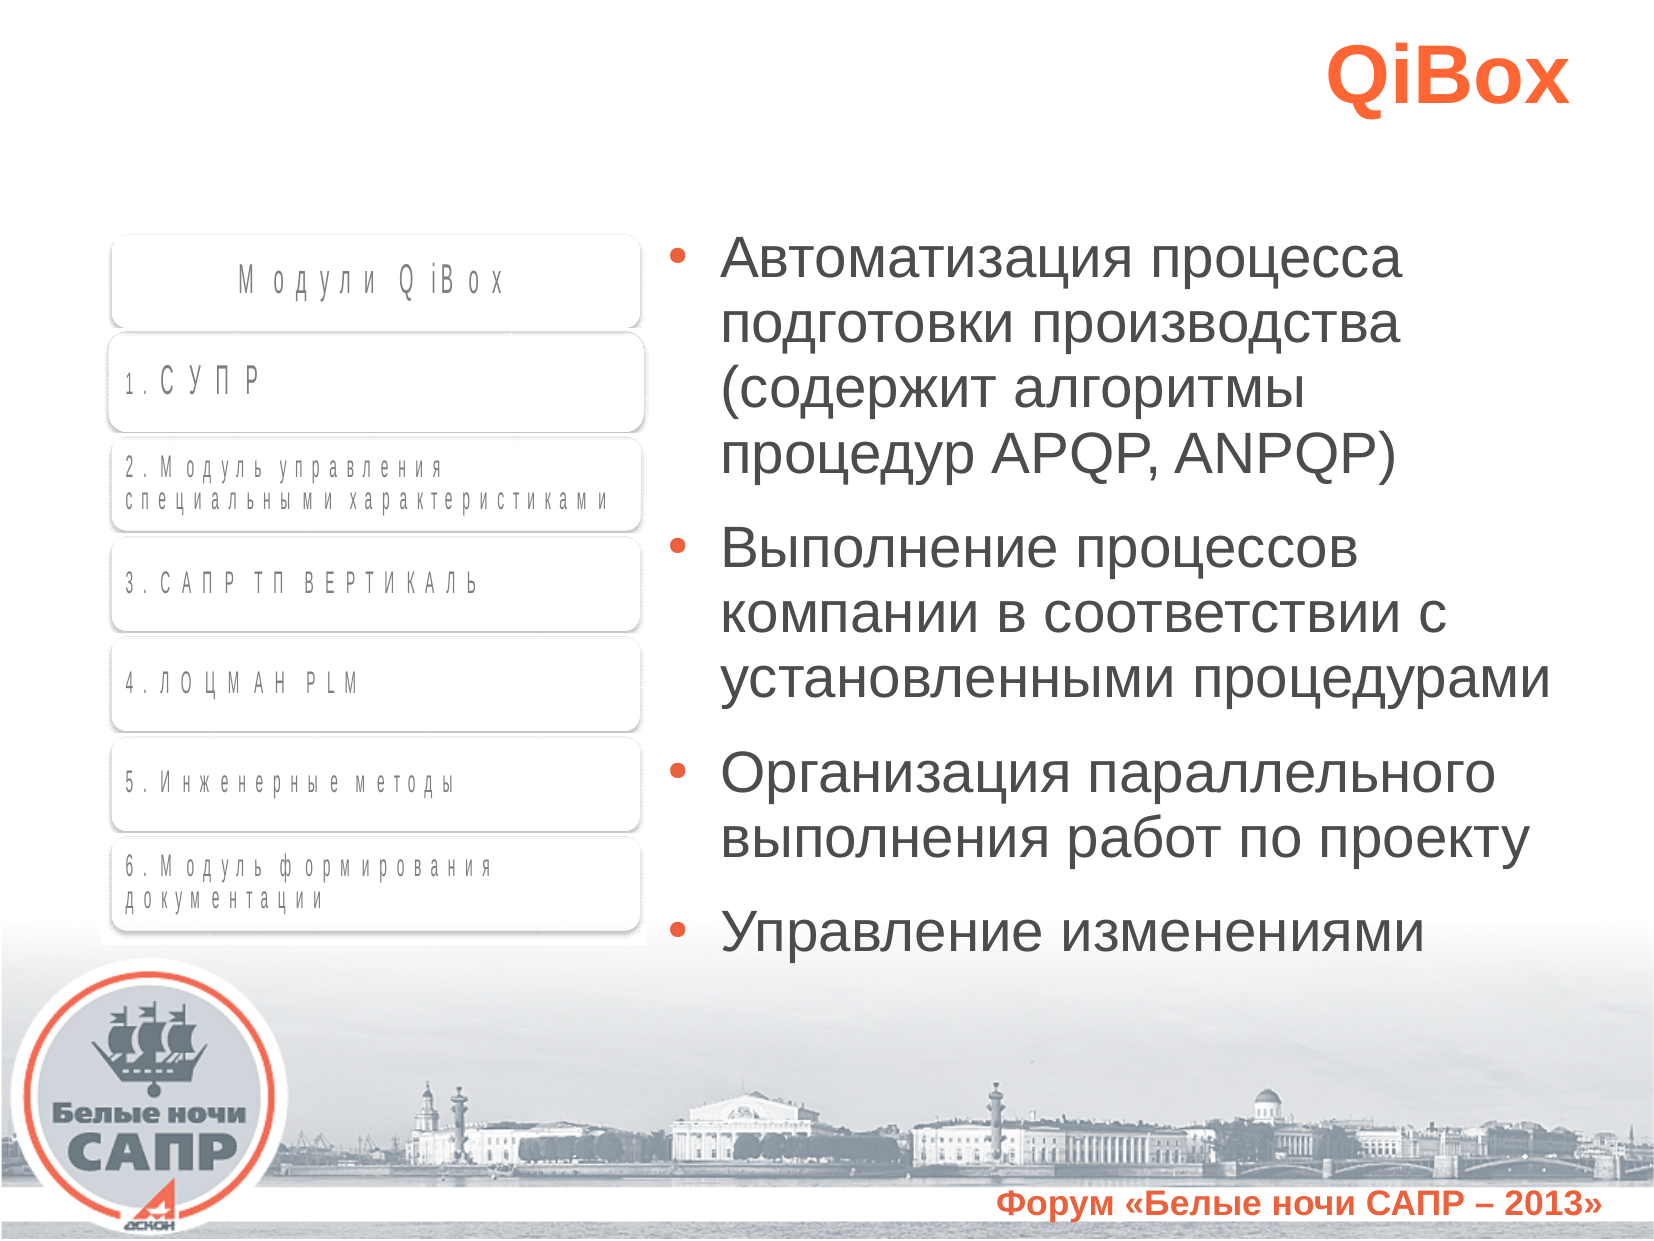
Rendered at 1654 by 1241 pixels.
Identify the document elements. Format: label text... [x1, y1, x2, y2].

title QiBox [82, 25, 1571, 125]
list Автоматизация процесса подготовки производства (содержит алгоритмы процедур APQP, ANPQP) Выполнение процессов компании в соответствии с установленными процедурами Организация параллельного выполнения работ по проекту Управление изменениями [649, 225, 1571, 1044]
picture [1, 0, 1654, 1239]
